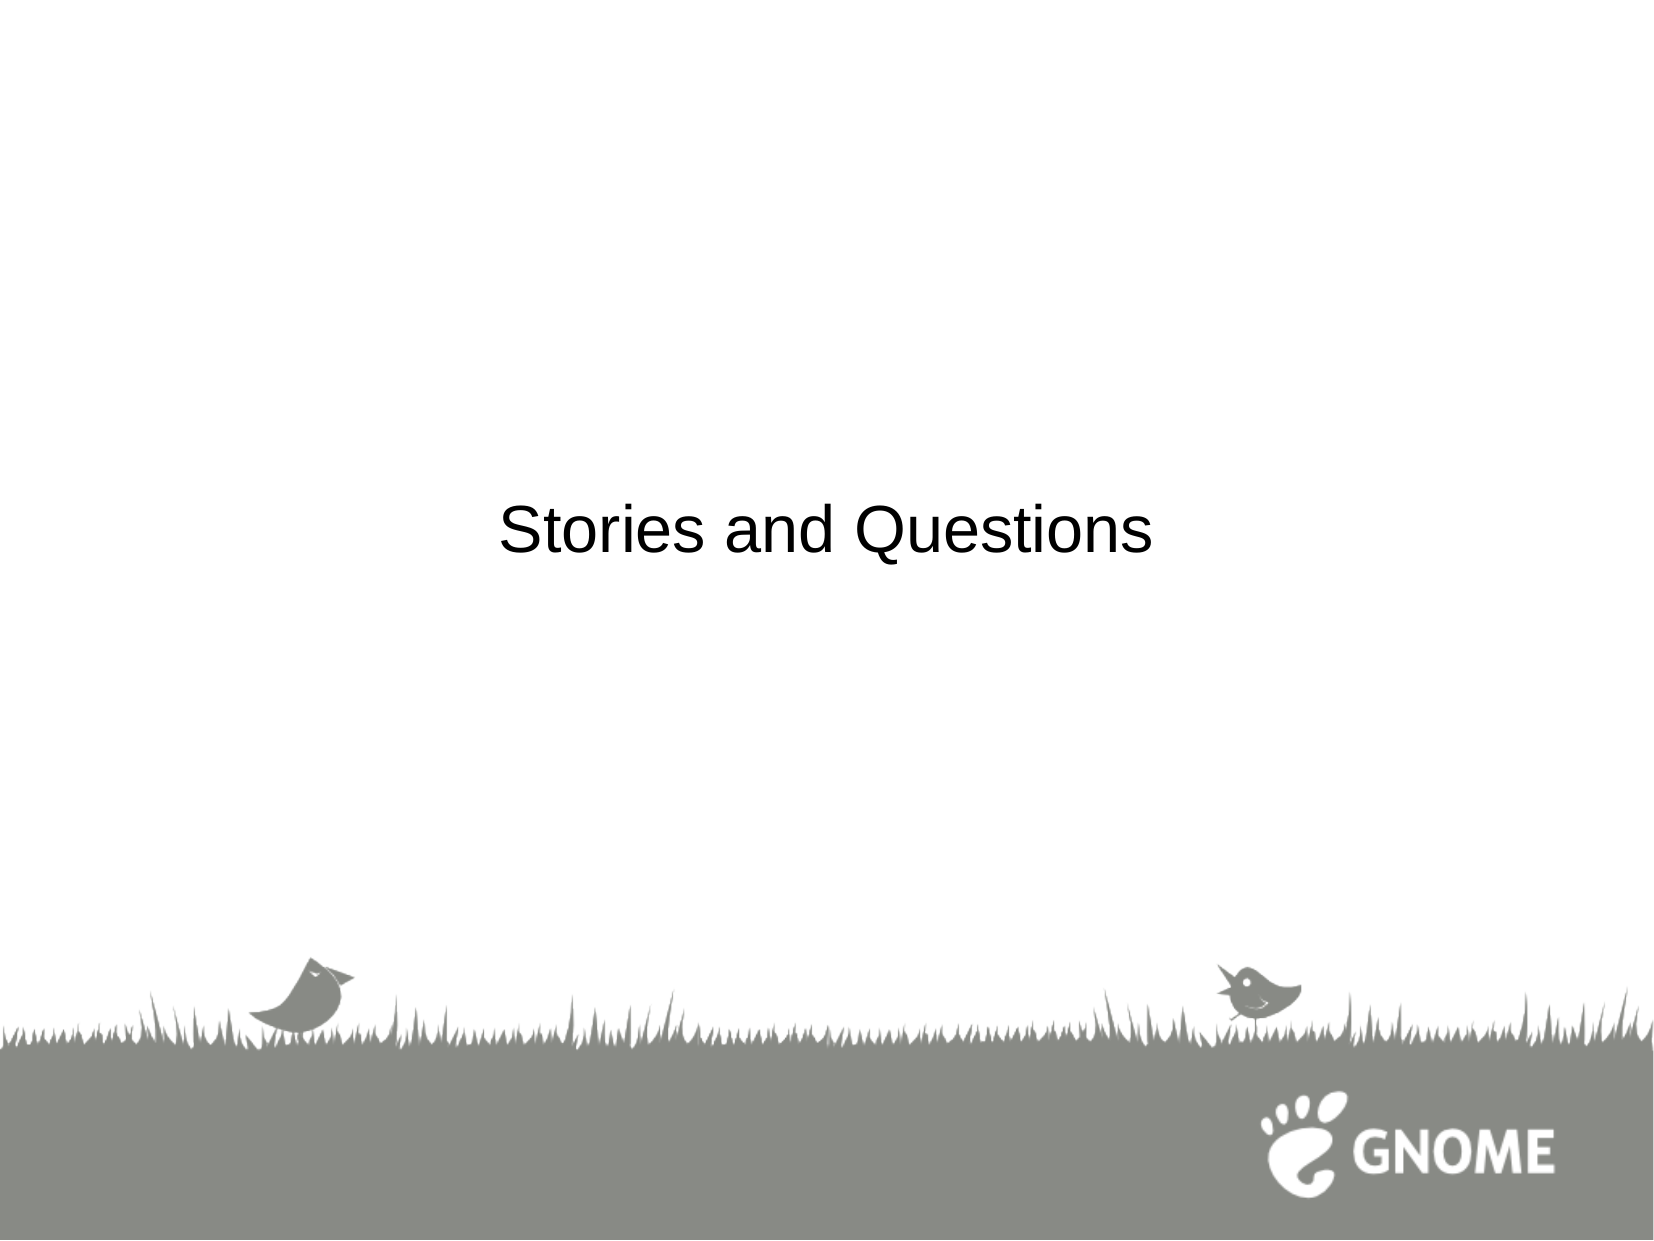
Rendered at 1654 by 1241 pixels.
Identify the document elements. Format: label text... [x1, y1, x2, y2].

subtitle Stories and Questions [82, 49, 1571, 1010]
picture [0, 0, 1654, 1241]
